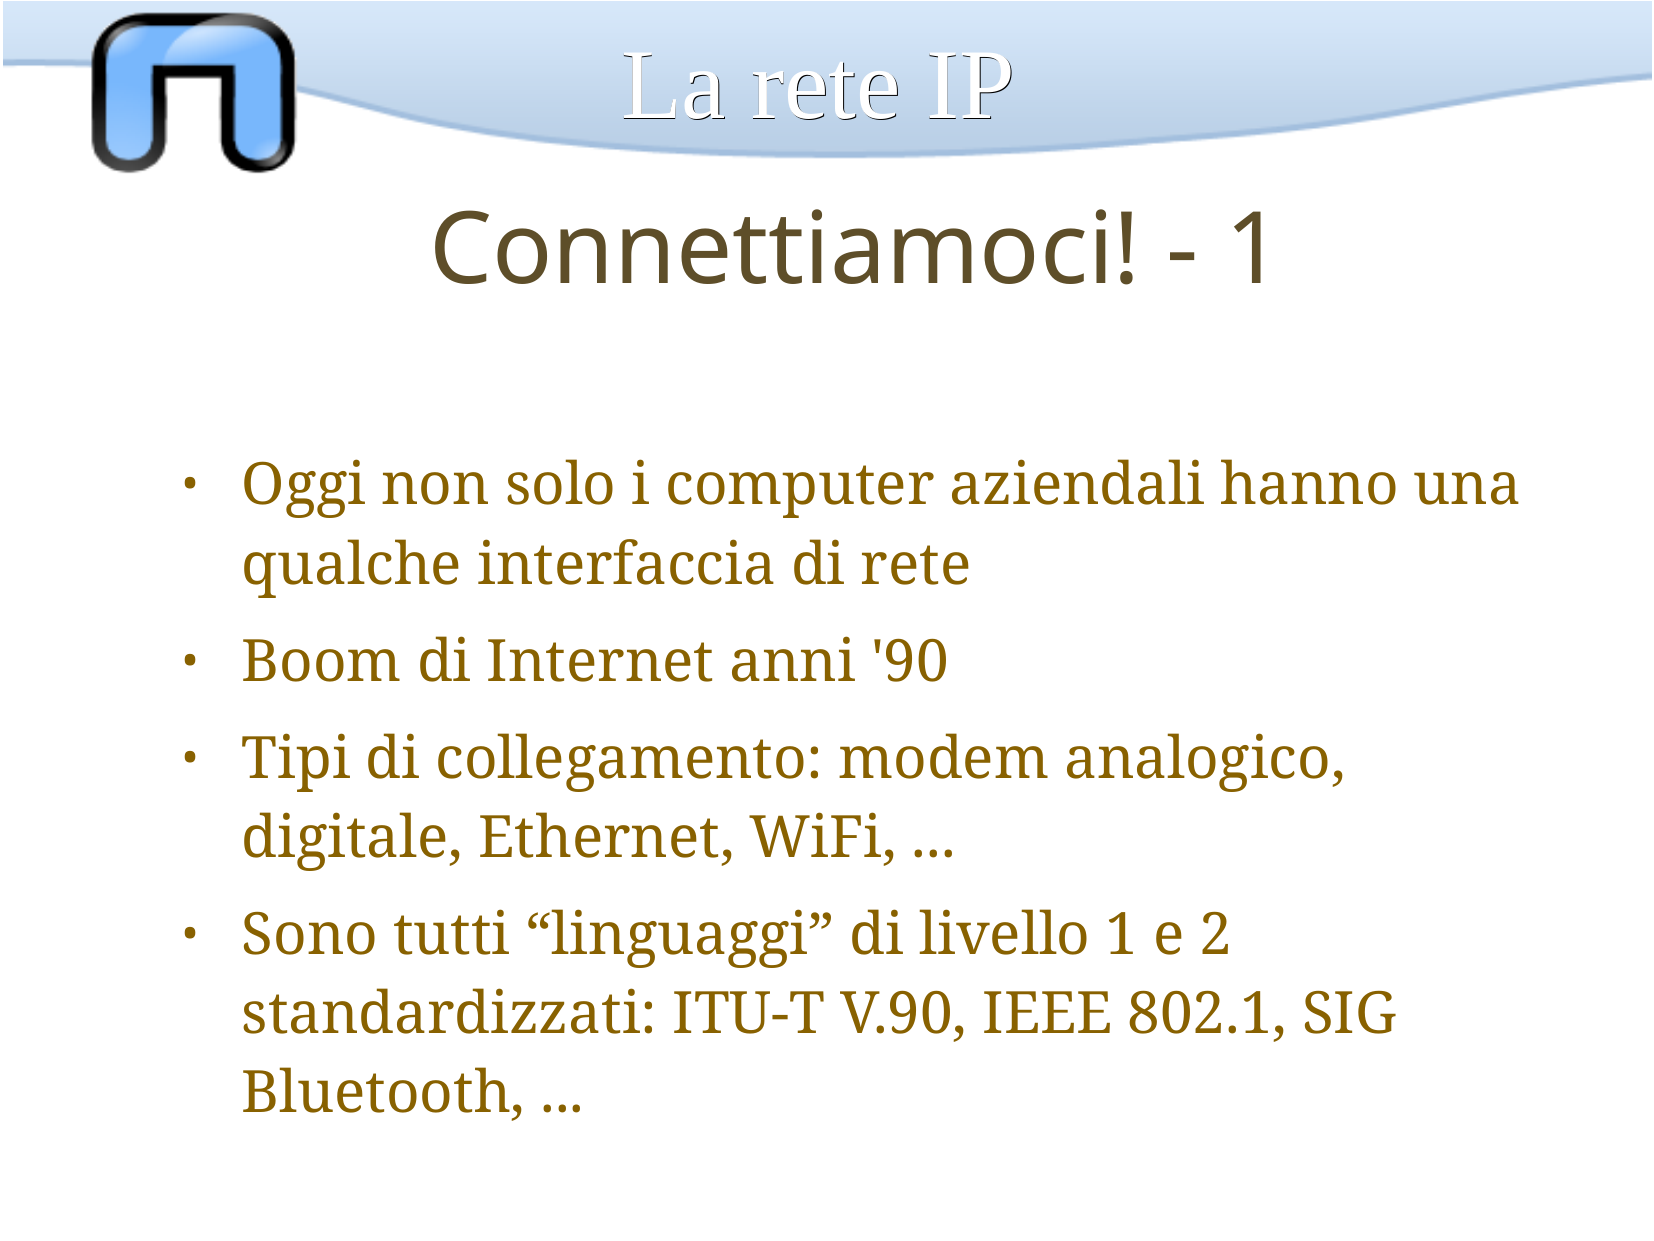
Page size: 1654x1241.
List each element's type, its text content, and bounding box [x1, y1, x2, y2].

title Connettiamoci! - 1 [147, 82, 1565, 408]
list Oggi non solo i computer aziendali hanno una qualche interfaccia di rete Boom di Internet anni '90 Tipi di collegamento: modem analogico, digitale, Ethernet, WiFi, ... Sono tutti “linguaggi” di livello 1 e 2 standardizzati: ITU-T V.90, IEEE 802.1, SIG Bluetooth, ... [147, 442, 1565, 1241]
picture [0, 0, 1654, 1241]
text_box La rete IP [573, 29, 1063, 82]
